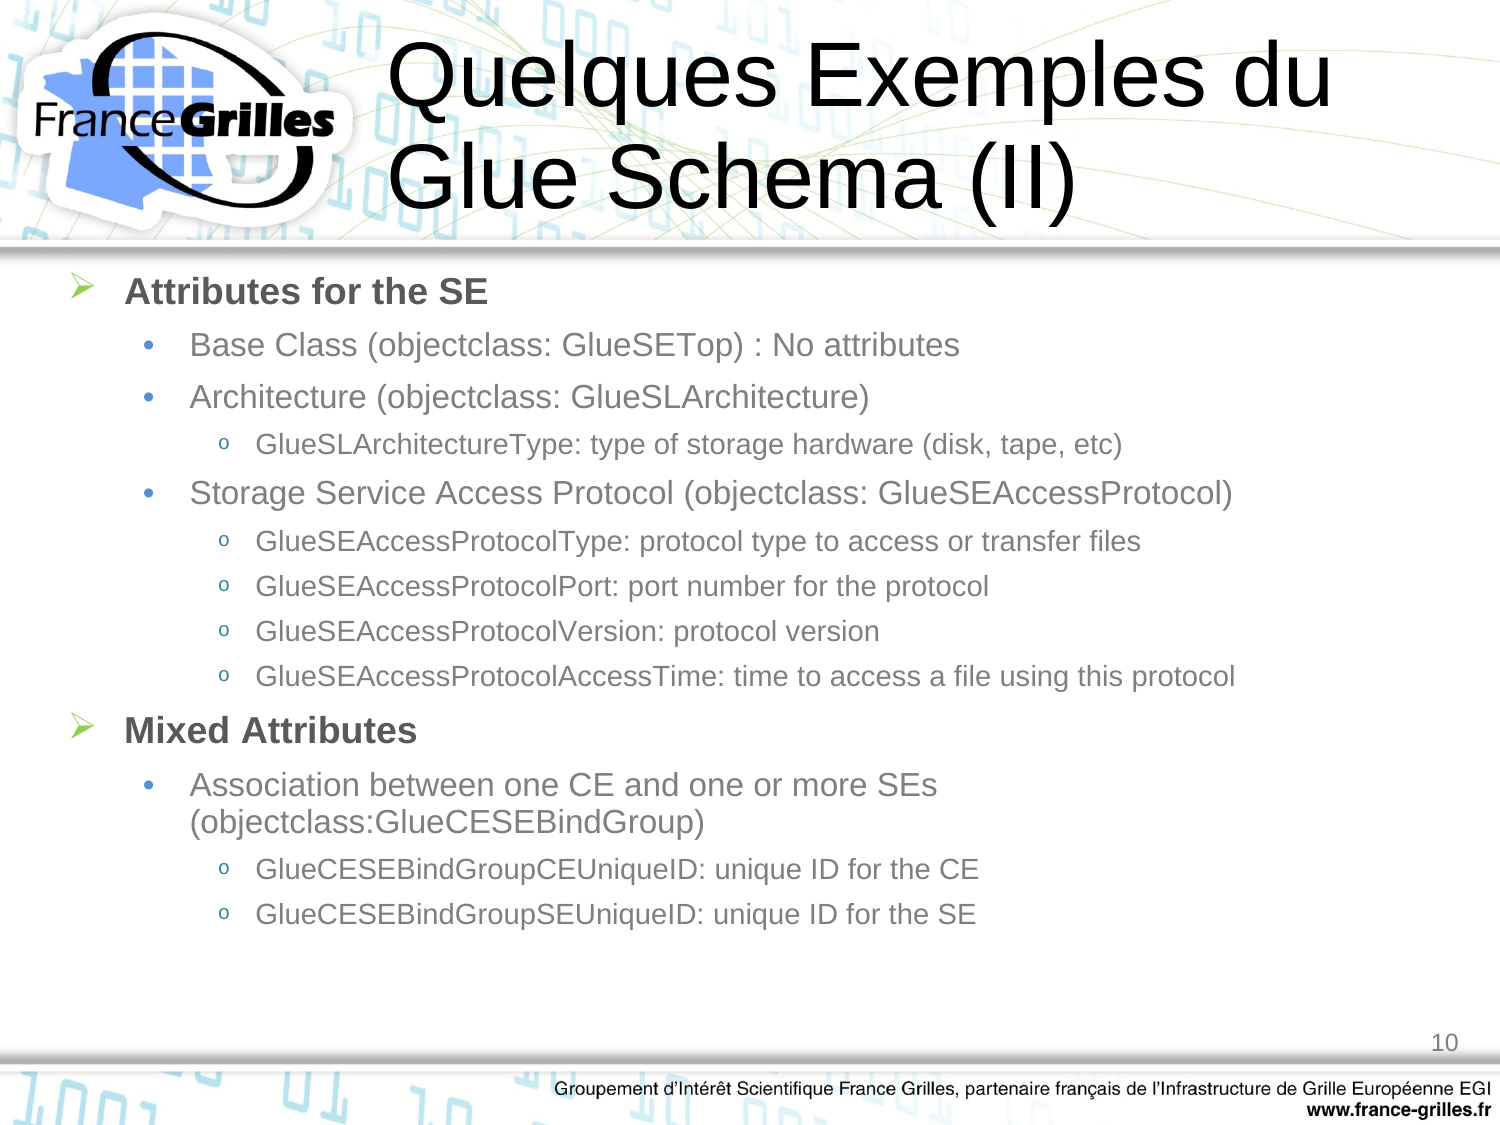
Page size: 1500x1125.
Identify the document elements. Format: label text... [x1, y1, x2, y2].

title Quelques Exemples du Glue Schema (II) [372, 4, 1459, 248]
picture [0, 0, 1500, 1125]
list Attributes for the SE Base Class (objectclass: GlueSETop) : No attributes Architecture (objectclass: GlueSLArchitecture) GlueSLArchitectureType: type of storage hardware (disk, tape, etc) Storage Service Access Protocol (objectclass: GlueSEAccessProtocol) GlueSEAccessProtocolType: protocol type to access or transfer files GlueSEAccessProtocolPort: port number for the protocol GlueSEAccessProtocolVersion: protocol version GlueSEAccessProtocolAccessTime: time to access a file using this protocol Mixed Attributes Association between one CE and one or more SEs (objectclass:GlueCESEBindGroup) GlueCESEBindGroupCEUniqueID: unique ID for the CE GlueCESEBindGroupSEUniqueID: unique ID for the SE [53, 262, 1459, 1024]
